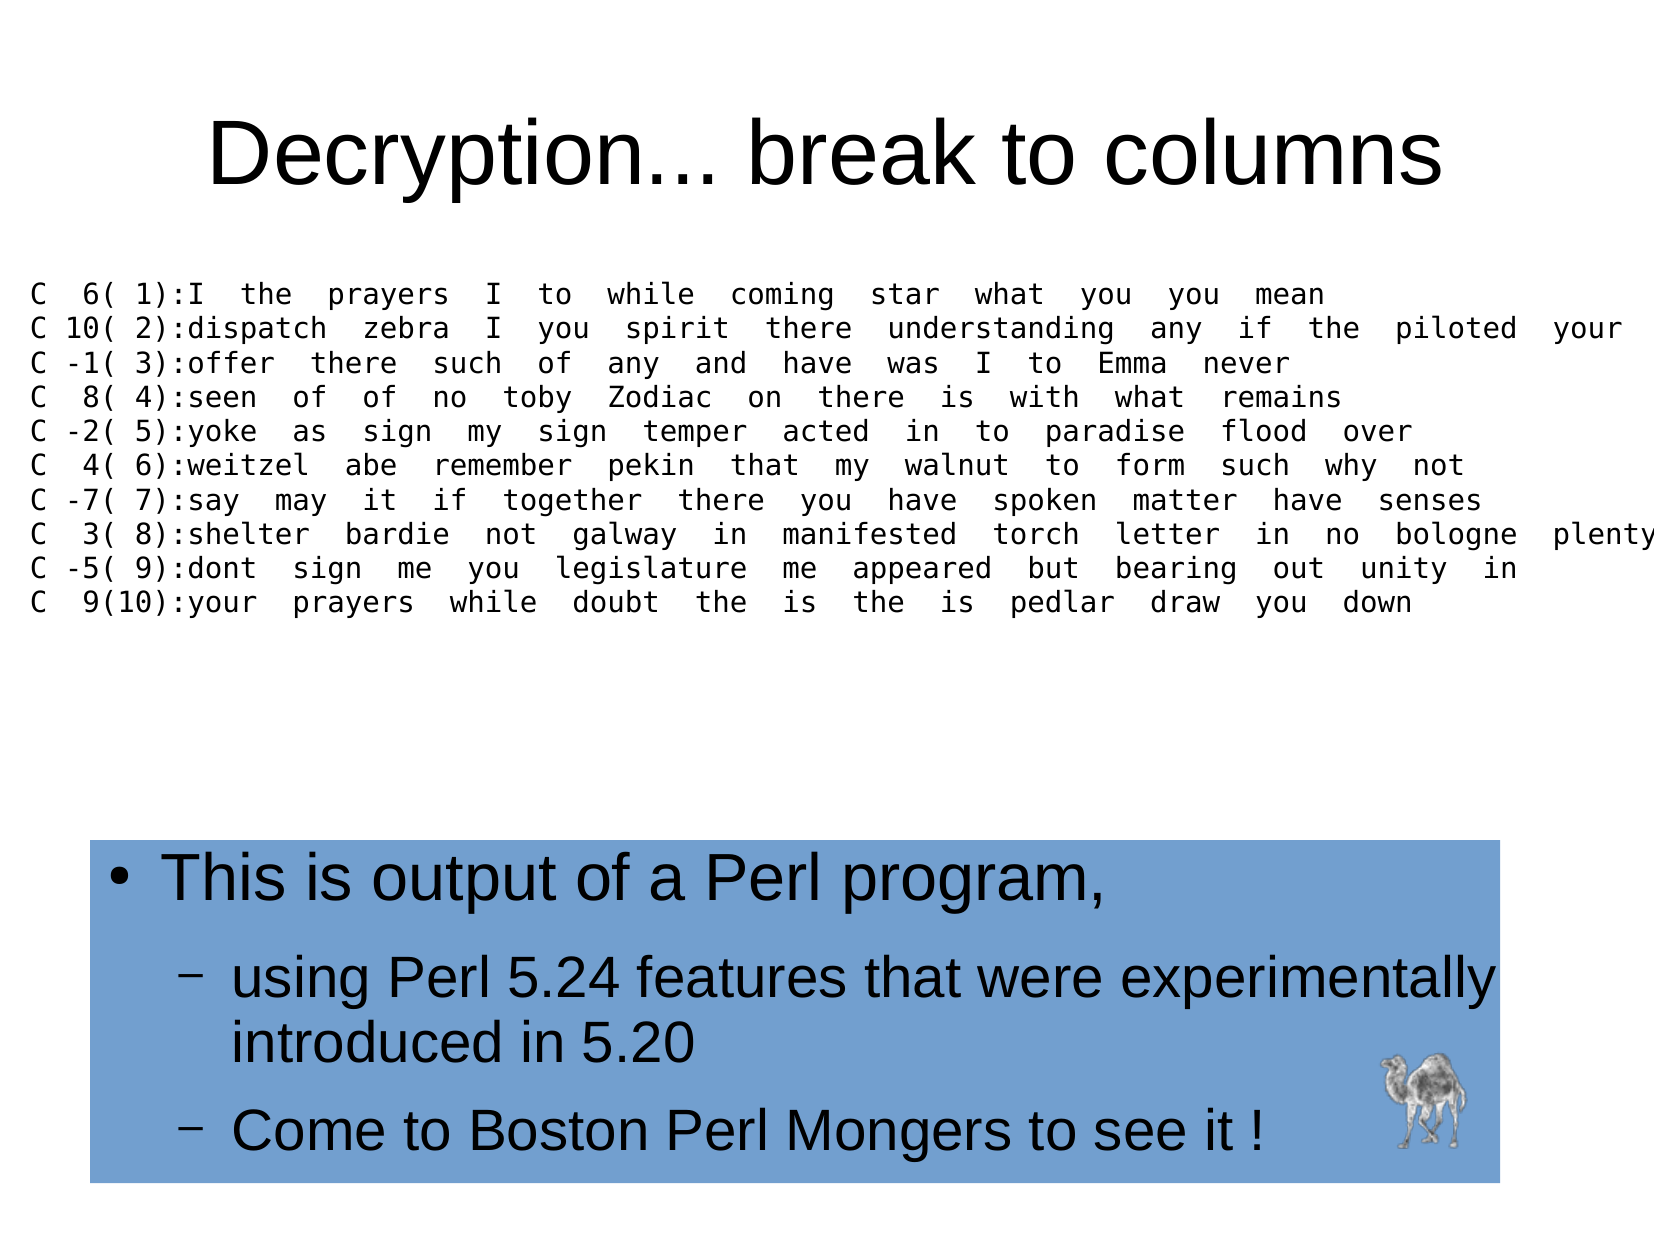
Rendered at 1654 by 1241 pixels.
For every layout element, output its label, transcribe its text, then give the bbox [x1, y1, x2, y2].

title Decryption... break to columns [82, 49, 1571, 257]
text_box C 6( 1):I the prayers I to while coming star what you you mean C 10( 2):dispatch zebra I you spirit there understanding any if the piloted your C -1( 3):offer there such of any and have was I to Emma never C 8( 4):seen of of no toby Zodiac on there is with what remains C -2( 5):yoke as sign my sign temper acted in to paradise flood over C 4( 6):weitzel abe remember pekin that my walnut to form such why not C -7( 7):say may it if together there you have spoken matter have senses C 3( 8):shelter bardie not galway in manifested torch letter in no bologne plenty C -5( 9):dont sign me you legislature me appeared but bearing out unity in C 9(10):your prayers while doubt the is the is pedlar draw you down [15, 270, 1654, 662]
picture [1376, 1049, 1471, 1152]
list This is output of a Perl program, using Perl 5.24 features that were experimentally introduced in 5.20 Come to Boston Perl Mongers to see it ! [90, 840, 1501, 1184]
